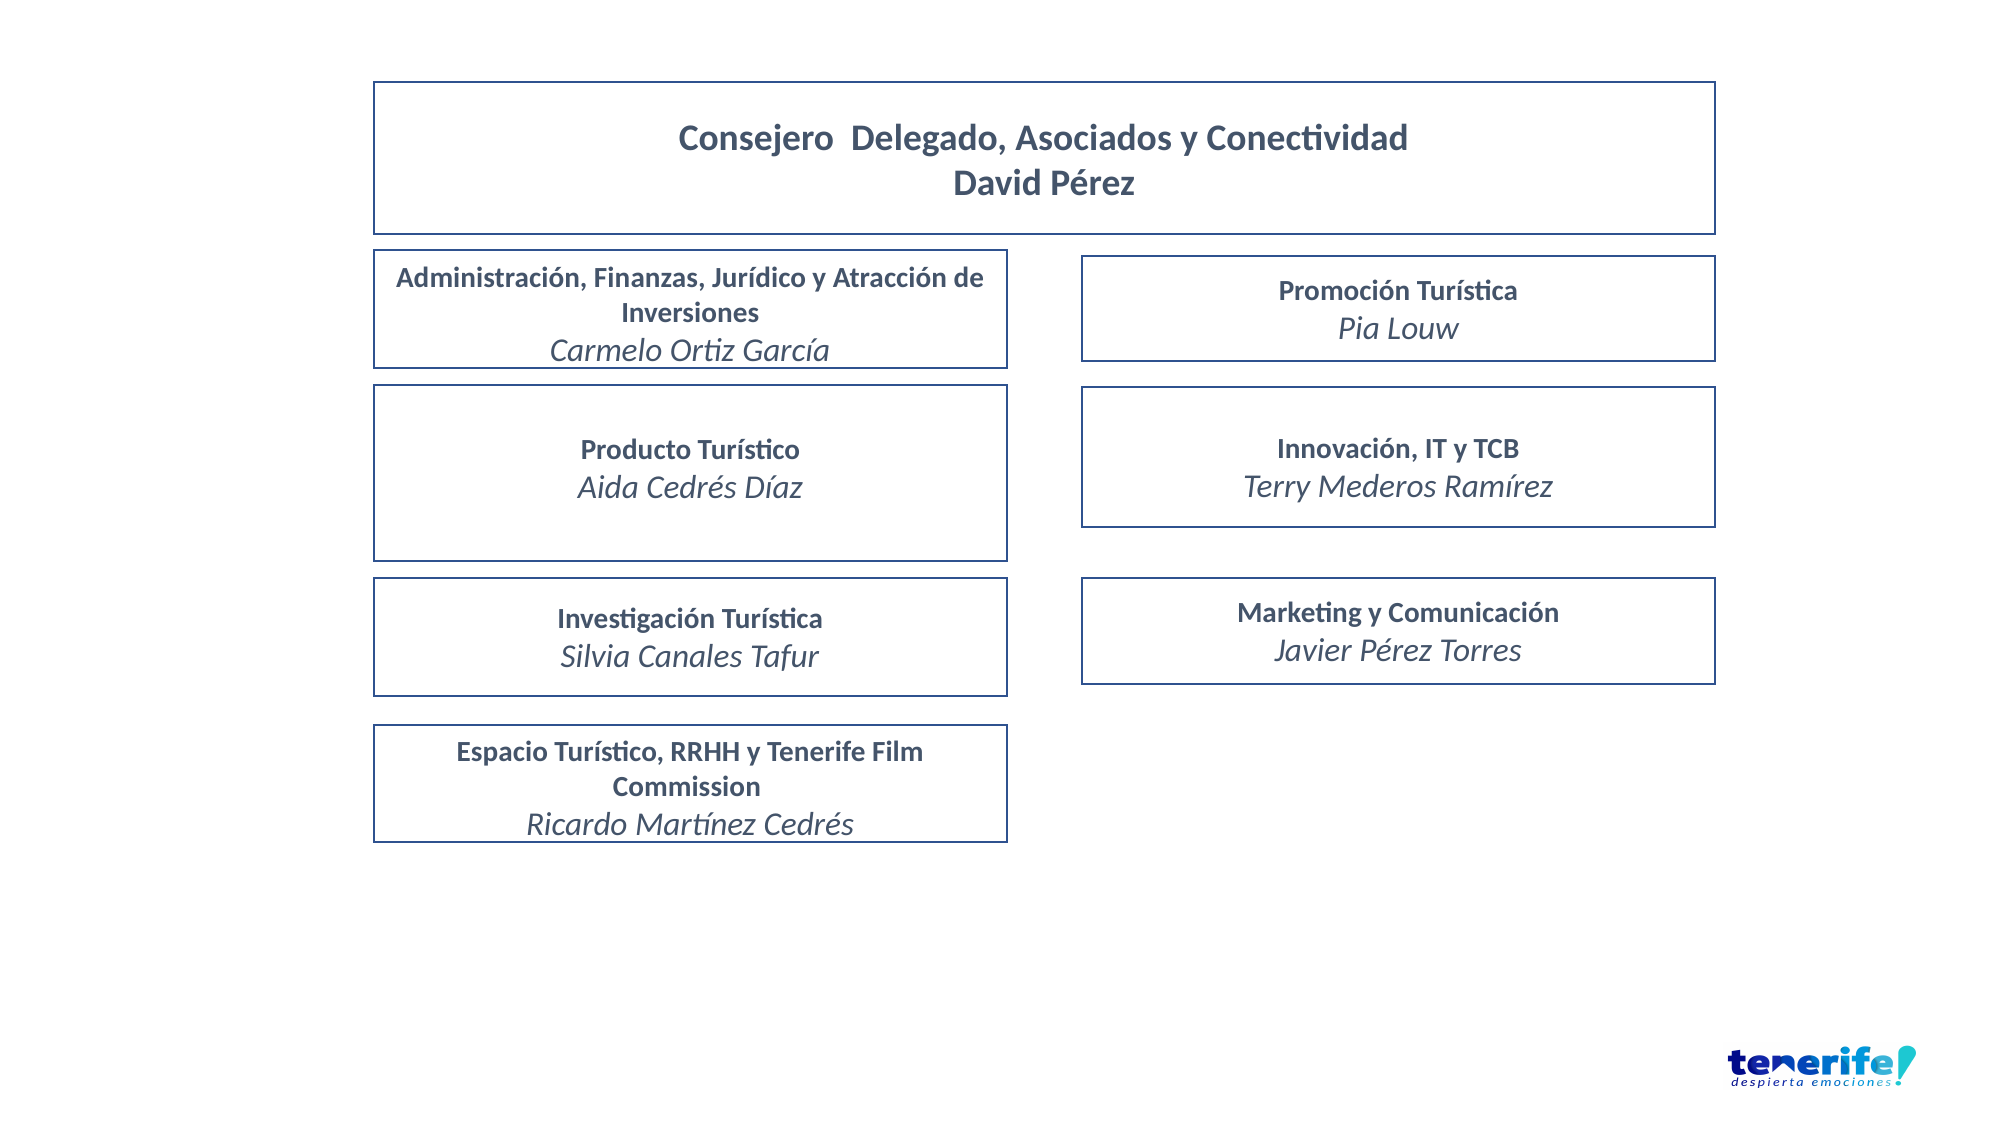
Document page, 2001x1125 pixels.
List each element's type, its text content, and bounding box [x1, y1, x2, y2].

text_box Marketing y Comunicación Javier Pérez Torres [1082, 578, 1715, 684]
text_box Promoción Turística Pia Louw [1082, 256, 1715, 361]
picture [1723, 1042, 1920, 1090]
text_box Espacio Turístico, RRHH y Tenerife Film Commission Ricardo Martínez Cedrés [374, 725, 1007, 842]
text_box Innovación, IT y TCB Terry Mederos Ramírez [1082, 387, 1715, 527]
text_box Producto Turístico Aida Cedrés Díaz [374, 385, 1007, 561]
text_box Investigación Turística Silvia Canales Tafur [374, 578, 1007, 696]
text_box Consejero Delegado, Asociados y Conectividad David Pérez [374, 82, 1715, 234]
text_box Administración, Finanzas, Jurídico y Atracción de Inversiones Carmelo Ortiz García [374, 250, 1007, 368]
